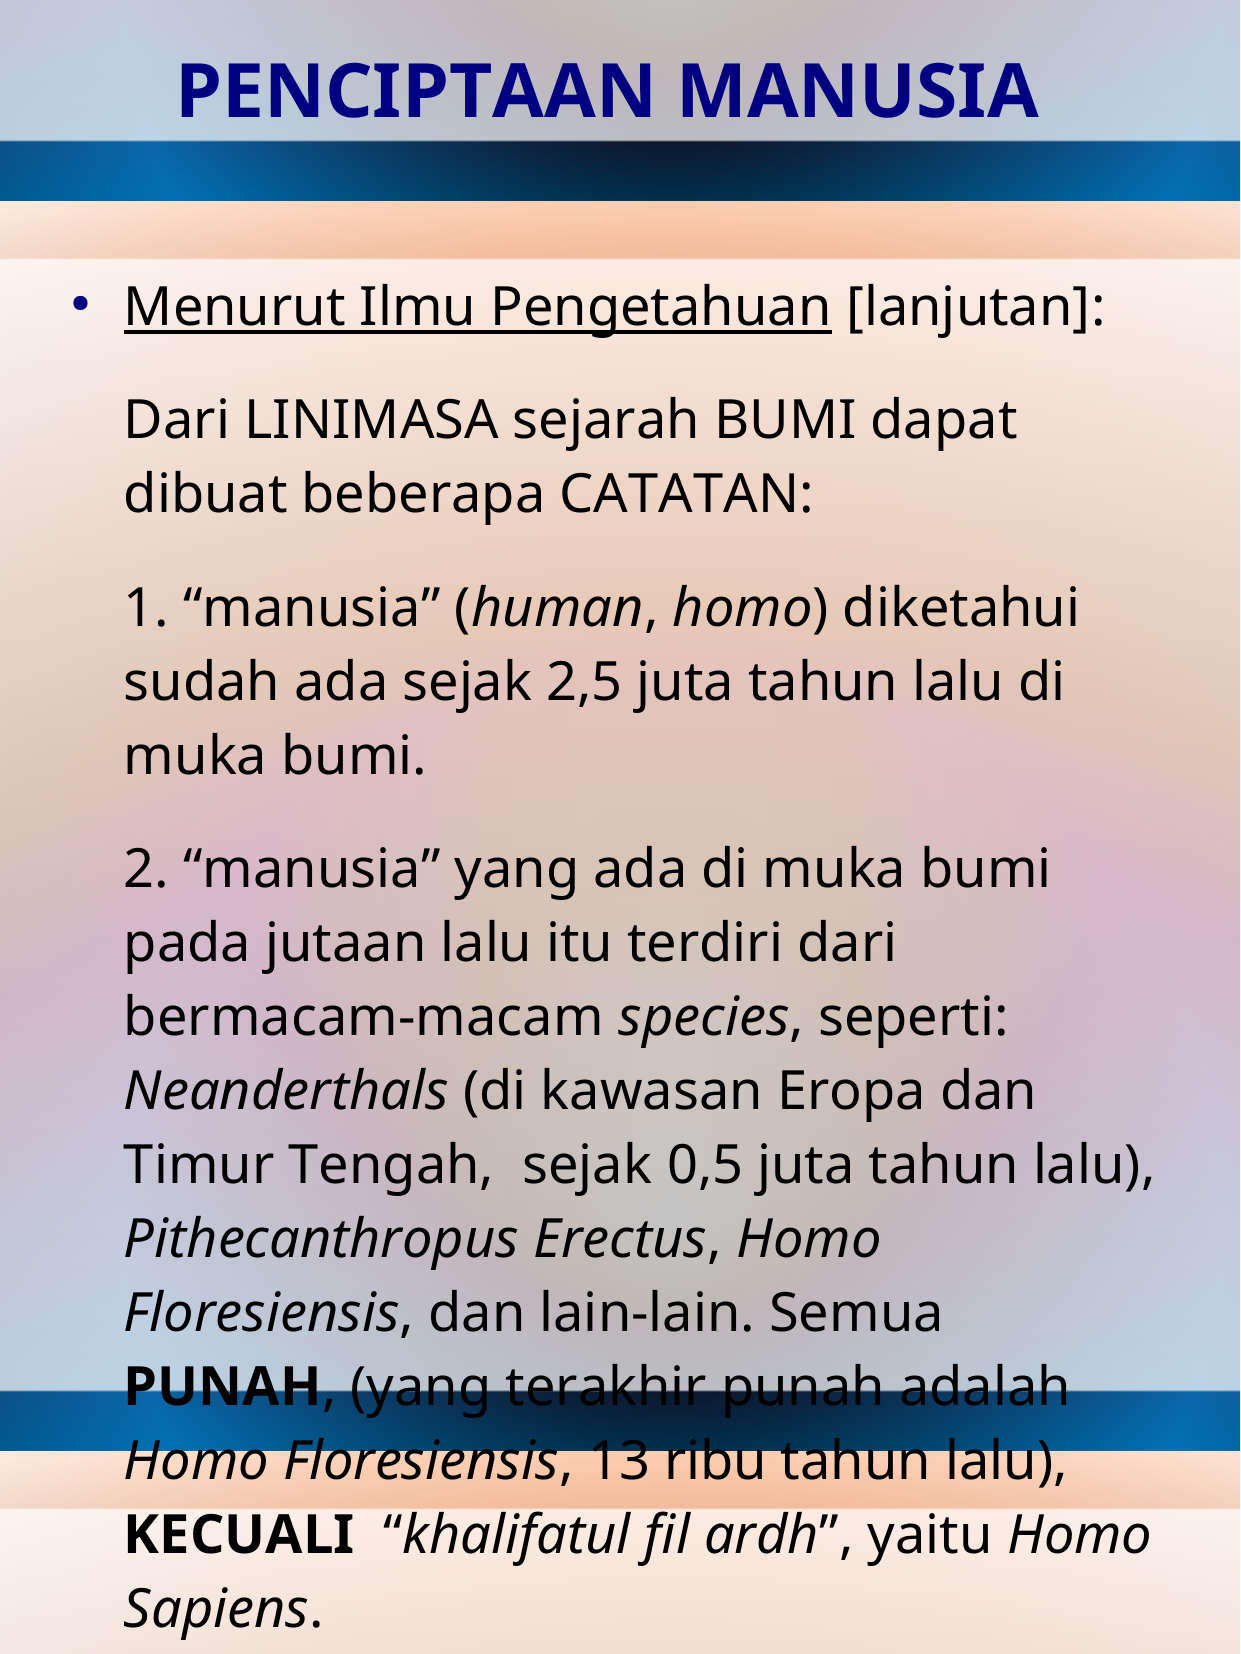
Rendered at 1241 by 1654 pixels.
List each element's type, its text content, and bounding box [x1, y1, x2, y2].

list Menurut Ilmu Pengetahuan [lanjutan]: Dari LINIMASA sejarah BUMI dapat dibuat beberapa CATATAN: 1. “manusia” (human, homo) diketahui sudah ada sejak 2,5 juta tahun lalu di muka bumi. 2. “manusia” yang ada di muka bumi pada jutaan lalu itu terdiri dari bermacam-macam species, seperti: Neanderthals (di kawasan Eropa dan Timur Tengah, sejak 0,5 juta tahun lalu), Pithecanthropus Erectus, Homo Floresiensis, dan lain-lain. Semua PUNAH, (yang terakhir punah adalah Homo Floresiensis, 13 ribu tahun lalu), KECUALI “khalifatul fil ardh”, yaitu Homo Sapiens. [53, 267, 1170, 1607]
title PENCIPTAAN MANUSIA [59, 29, 1176, 148]
picture [0, 0, 1241, 1654]
